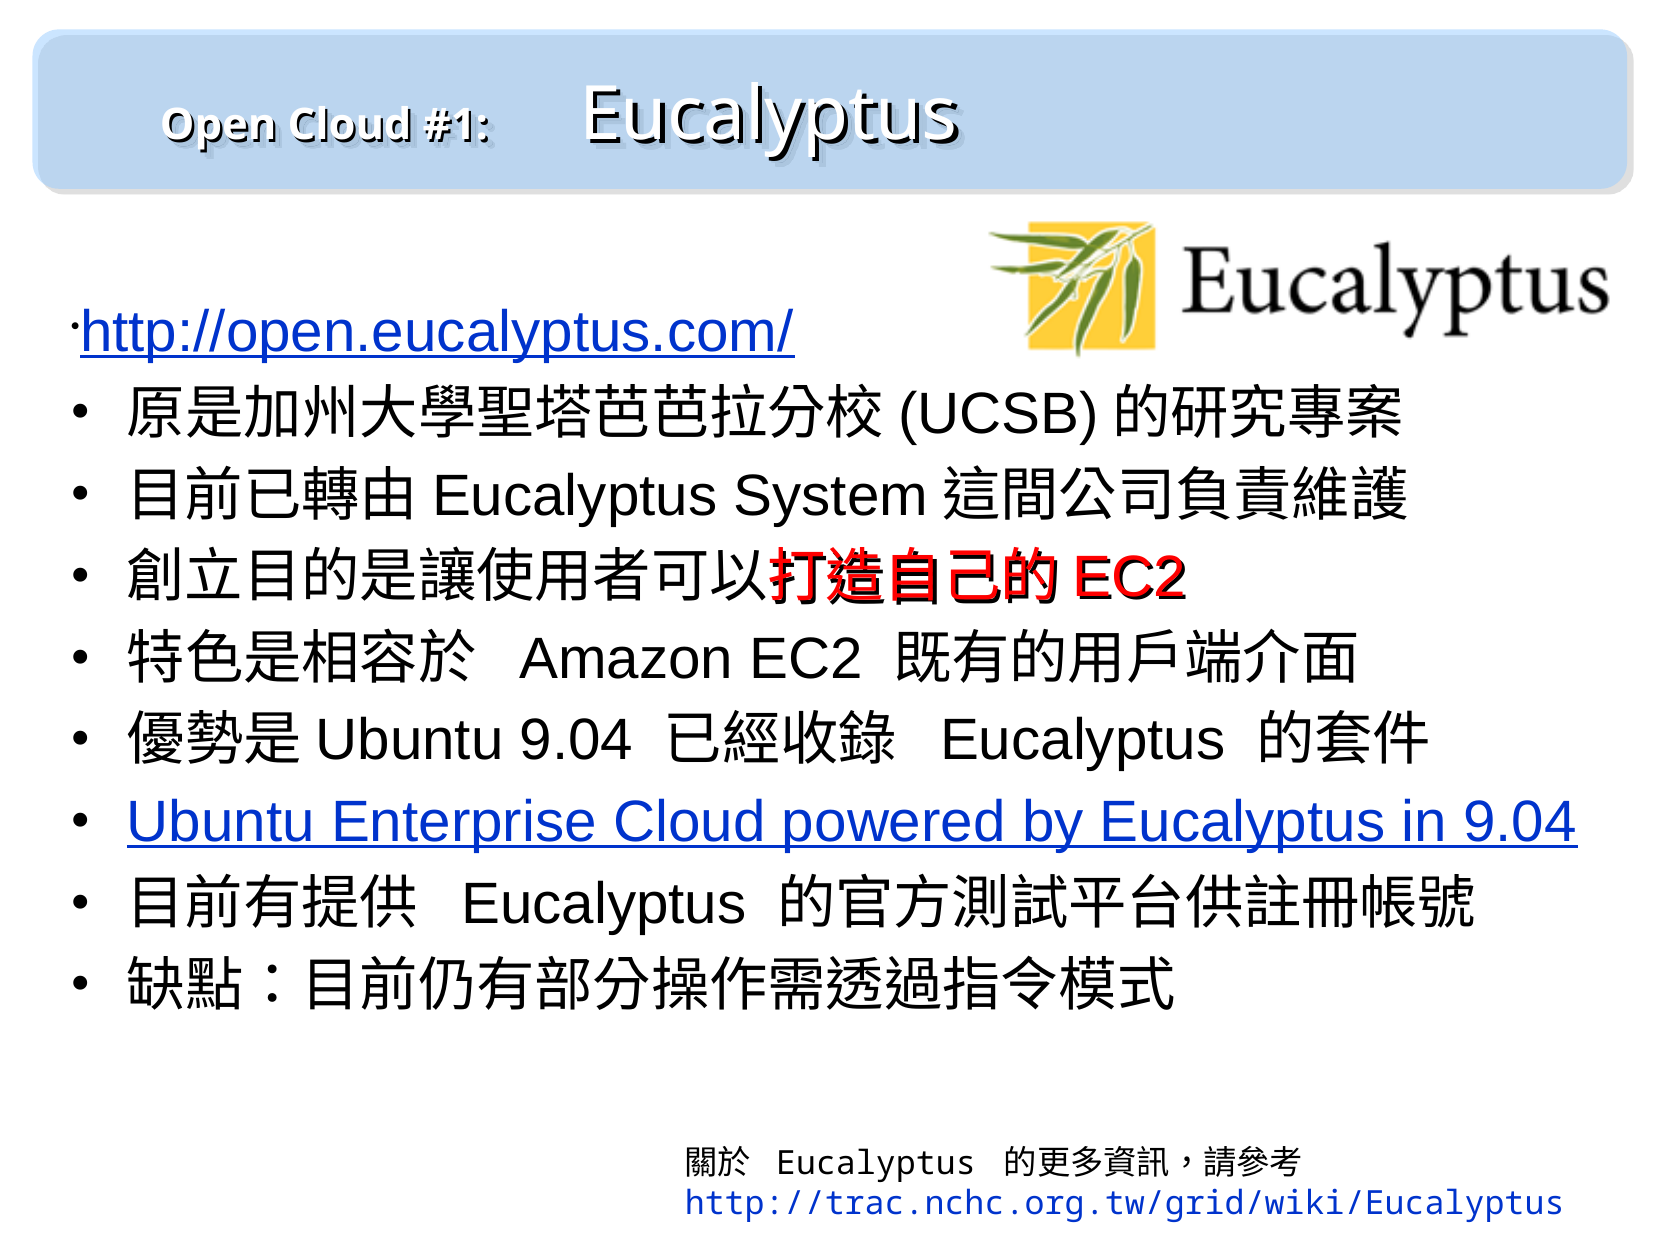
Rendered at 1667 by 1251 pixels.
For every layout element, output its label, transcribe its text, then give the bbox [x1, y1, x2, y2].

text_box http://open.eucalyptus.com/ 原是加州大學聖塔芭芭拉分校(UCSB)的研究專案 目前已轉由Eucalyptus System這間公司負責維護 創立目的是讓使用者可以打造自己的EC2 特色是相容於 Amazon EC2 既有的用戶端介面 優勢是Ubuntu 9.04 已經收錄 Eucalyptus 的套件 Ubuntu Enterprise Cloud powered by Eucalyptus in 9.04 目前有提供 Eucalyptus 的官方測試平台供註冊帳號 缺點：目前仍有部分操作需透過指令模式 [70, 295, 1636, 1119]
picture [987, 220, 1612, 295]
text_box Open Cloud #1: Eucalyptus [32, 29, 1628, 189]
text_box 關於 Eucalyptus 的更多資訊，請參考 http://trac.nchc.org.tw/grid/wiki/Eucalyptus [664, 1127, 1642, 1235]
